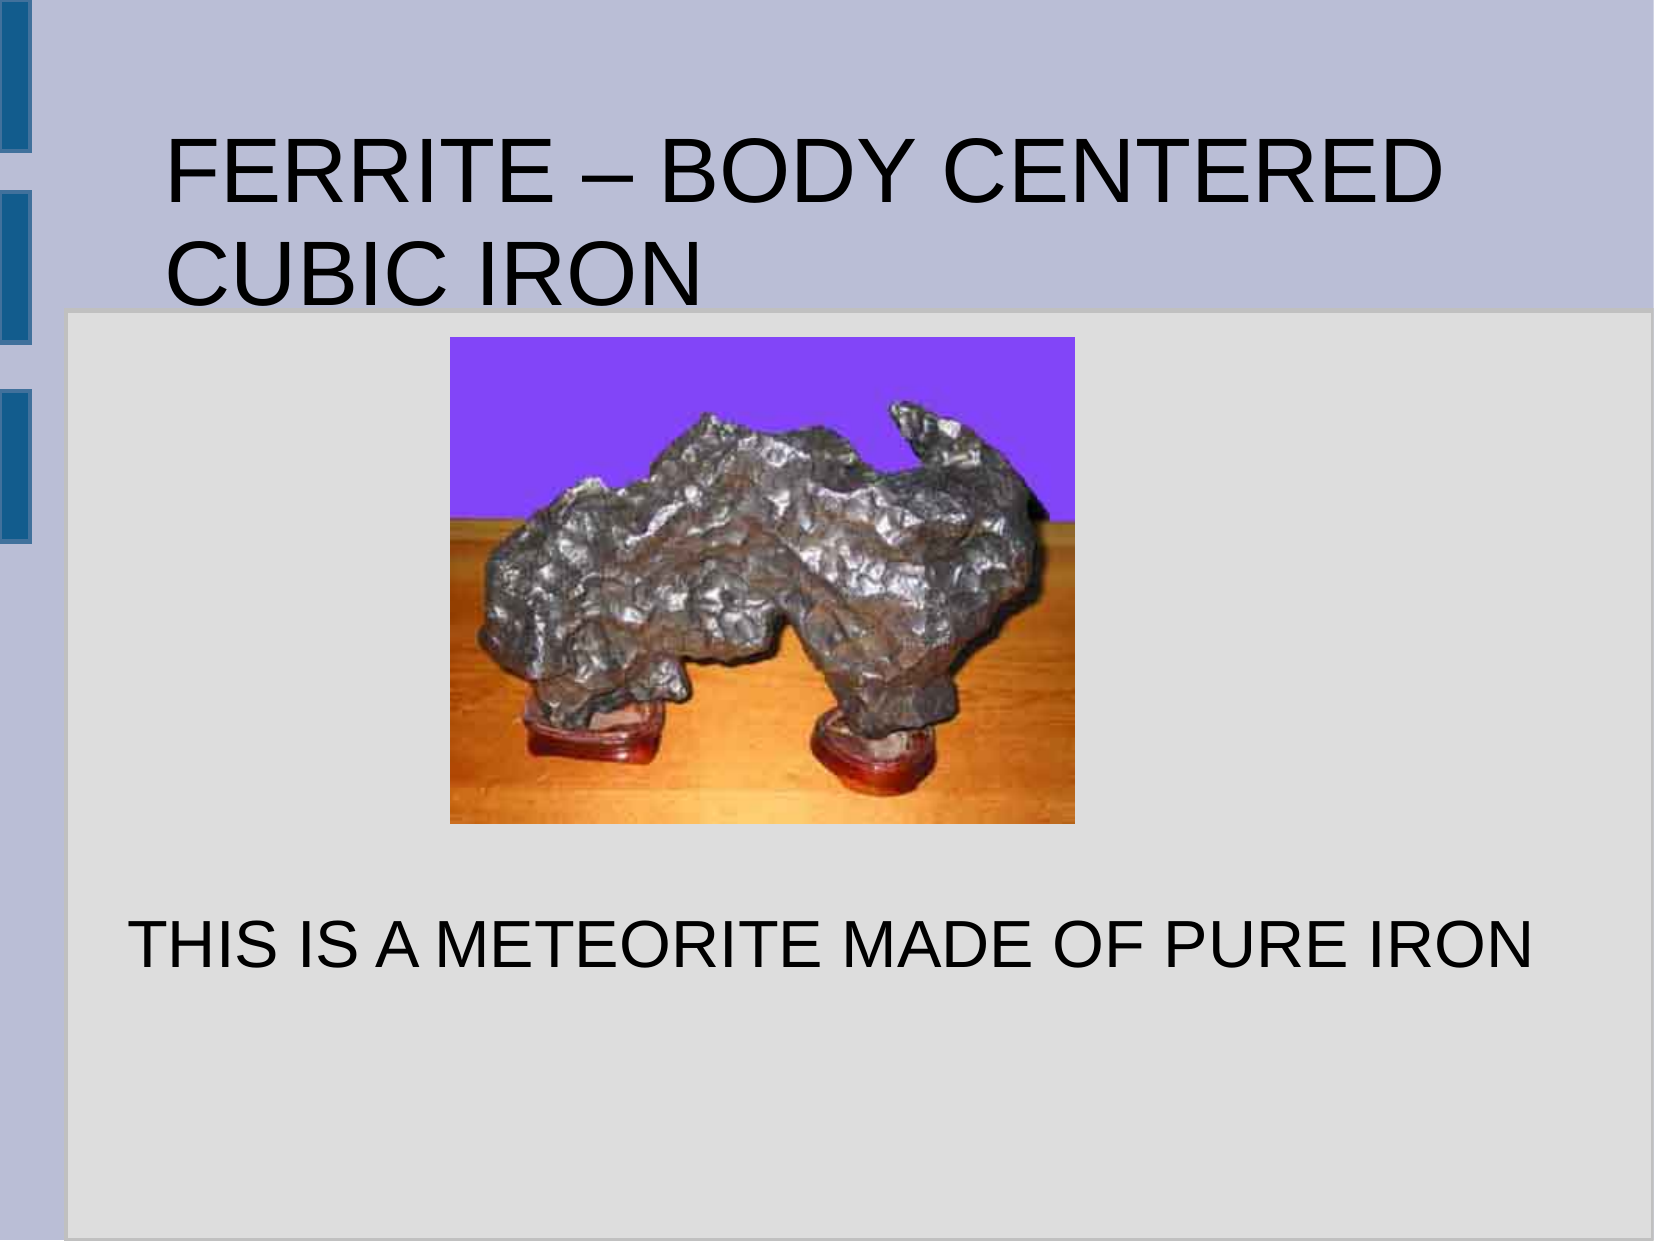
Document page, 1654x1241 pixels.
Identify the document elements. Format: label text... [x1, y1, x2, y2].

text_box THIS IS A METEORITE MADE OF PURE IRON [112, 900, 1576, 1065]
picture [450, 337, 1075, 824]
text_box FERRITE – BODY CENTERED CUBIC IRON [150, 112, 1501, 333]
